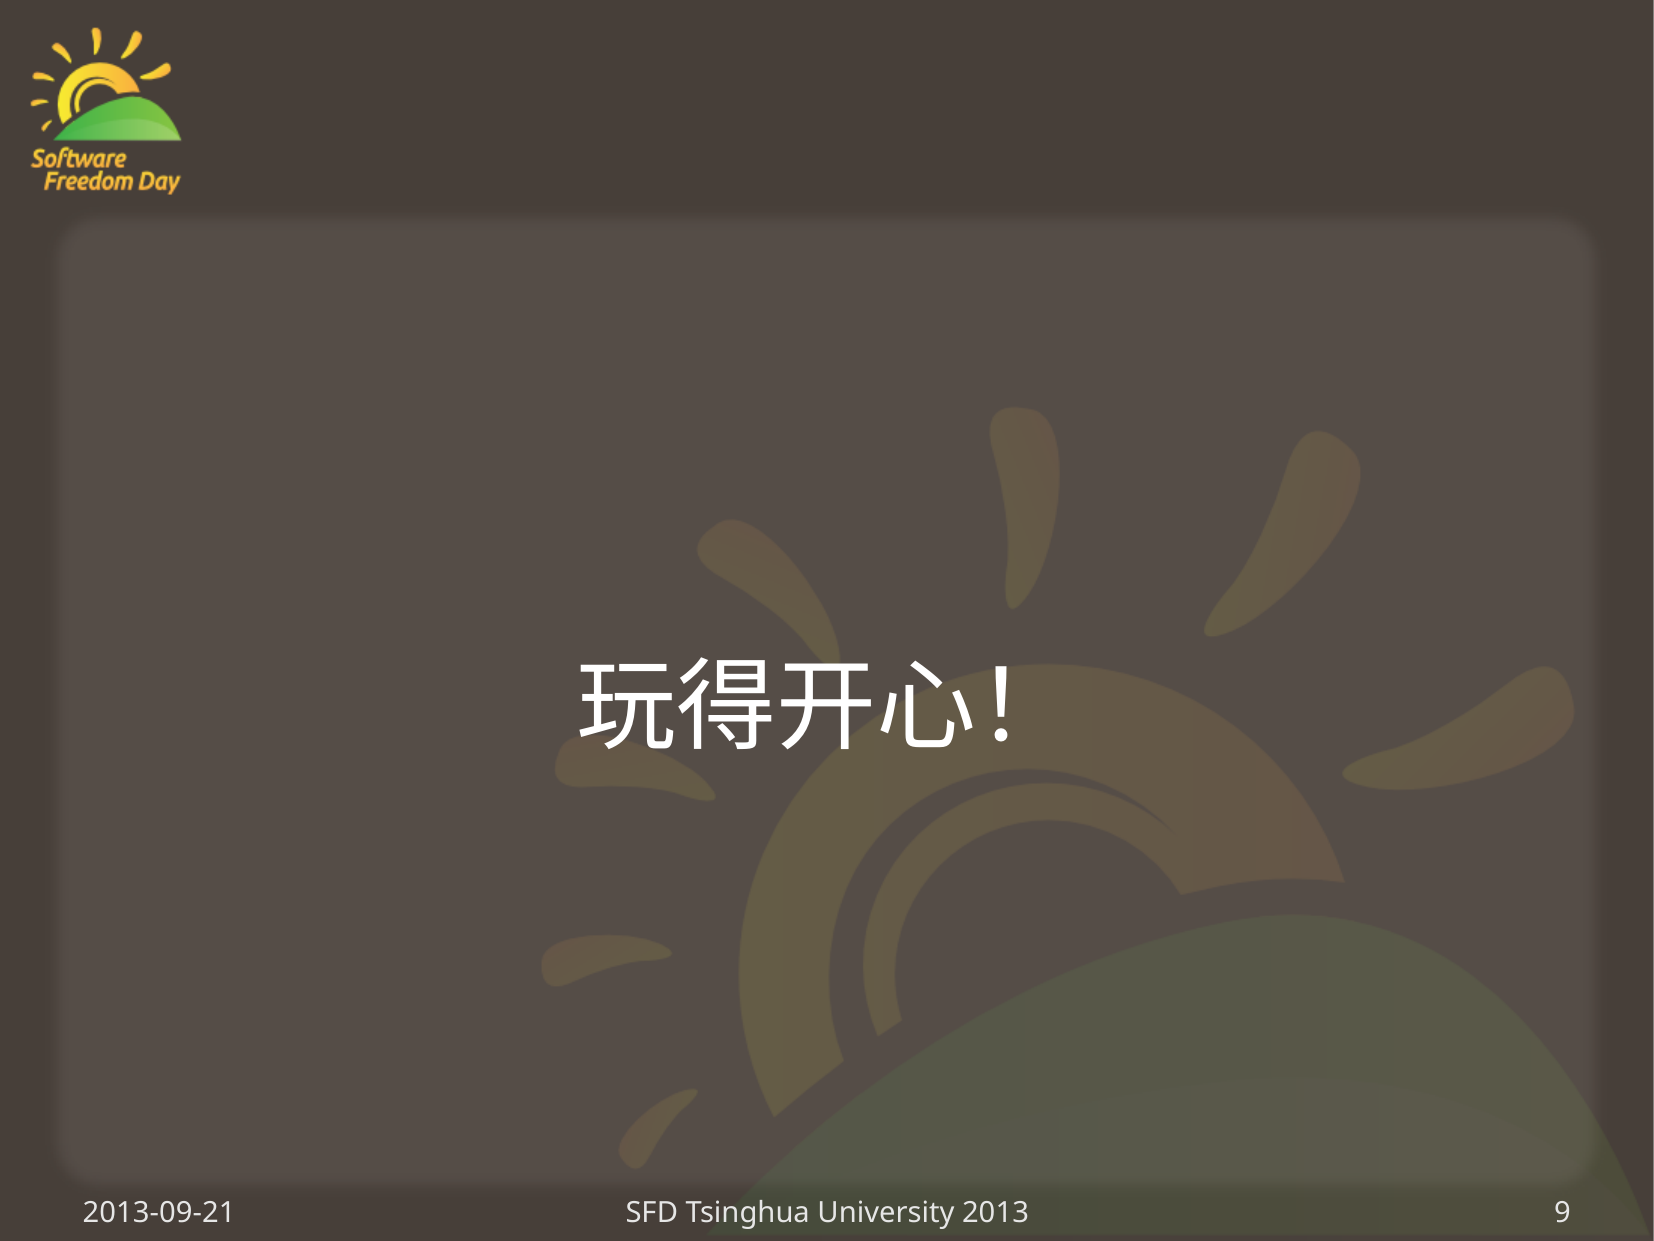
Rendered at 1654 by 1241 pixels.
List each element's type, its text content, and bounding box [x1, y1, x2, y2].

picture [0, 0, 1654, 1241]
subtitle 玩得开心！ [146, 215, 1508, 1181]
